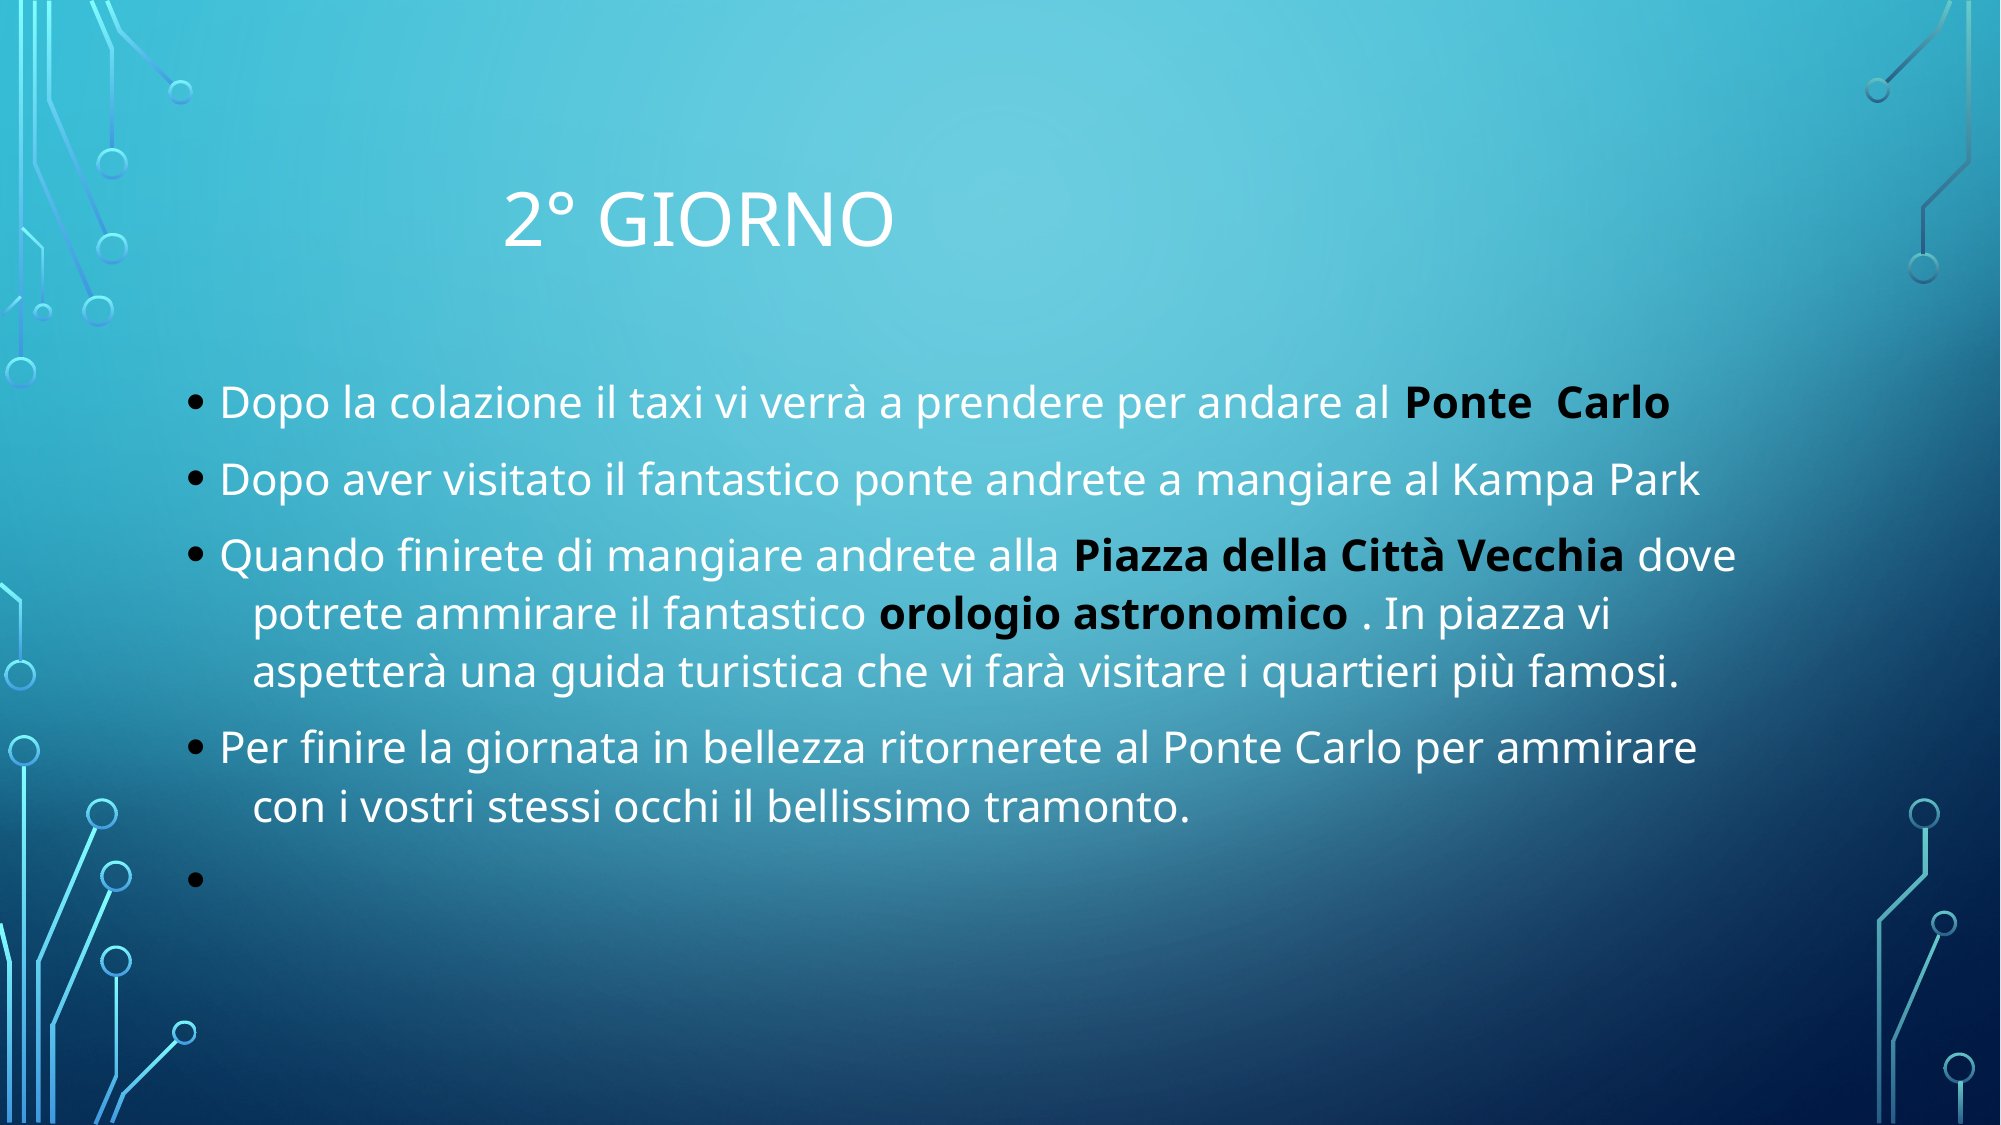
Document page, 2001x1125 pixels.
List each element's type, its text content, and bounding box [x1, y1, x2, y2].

title 2° GIORNO [187, 101, 1813, 344]
list Dopo la colazione il taxi vi verrà a prendere per andare al Ponte Carlo Dopo aver visitato il fantastico ponte andrete a mangiare al Kampa Park Quando finirete di mangiare andrete alla Piazza della Città Vecchia dove potrete ammirare il fantastico orologio astronomico . In piazza vi aspetterà una guida turistica che vi farà visitare i quartieri più famosi. Per finire la giornata in bellezza ritornerete al Ponte Carlo per ammirare con i vostri stessi occhi il bellissimo tramonto. [171, 362, 1797, 944]
